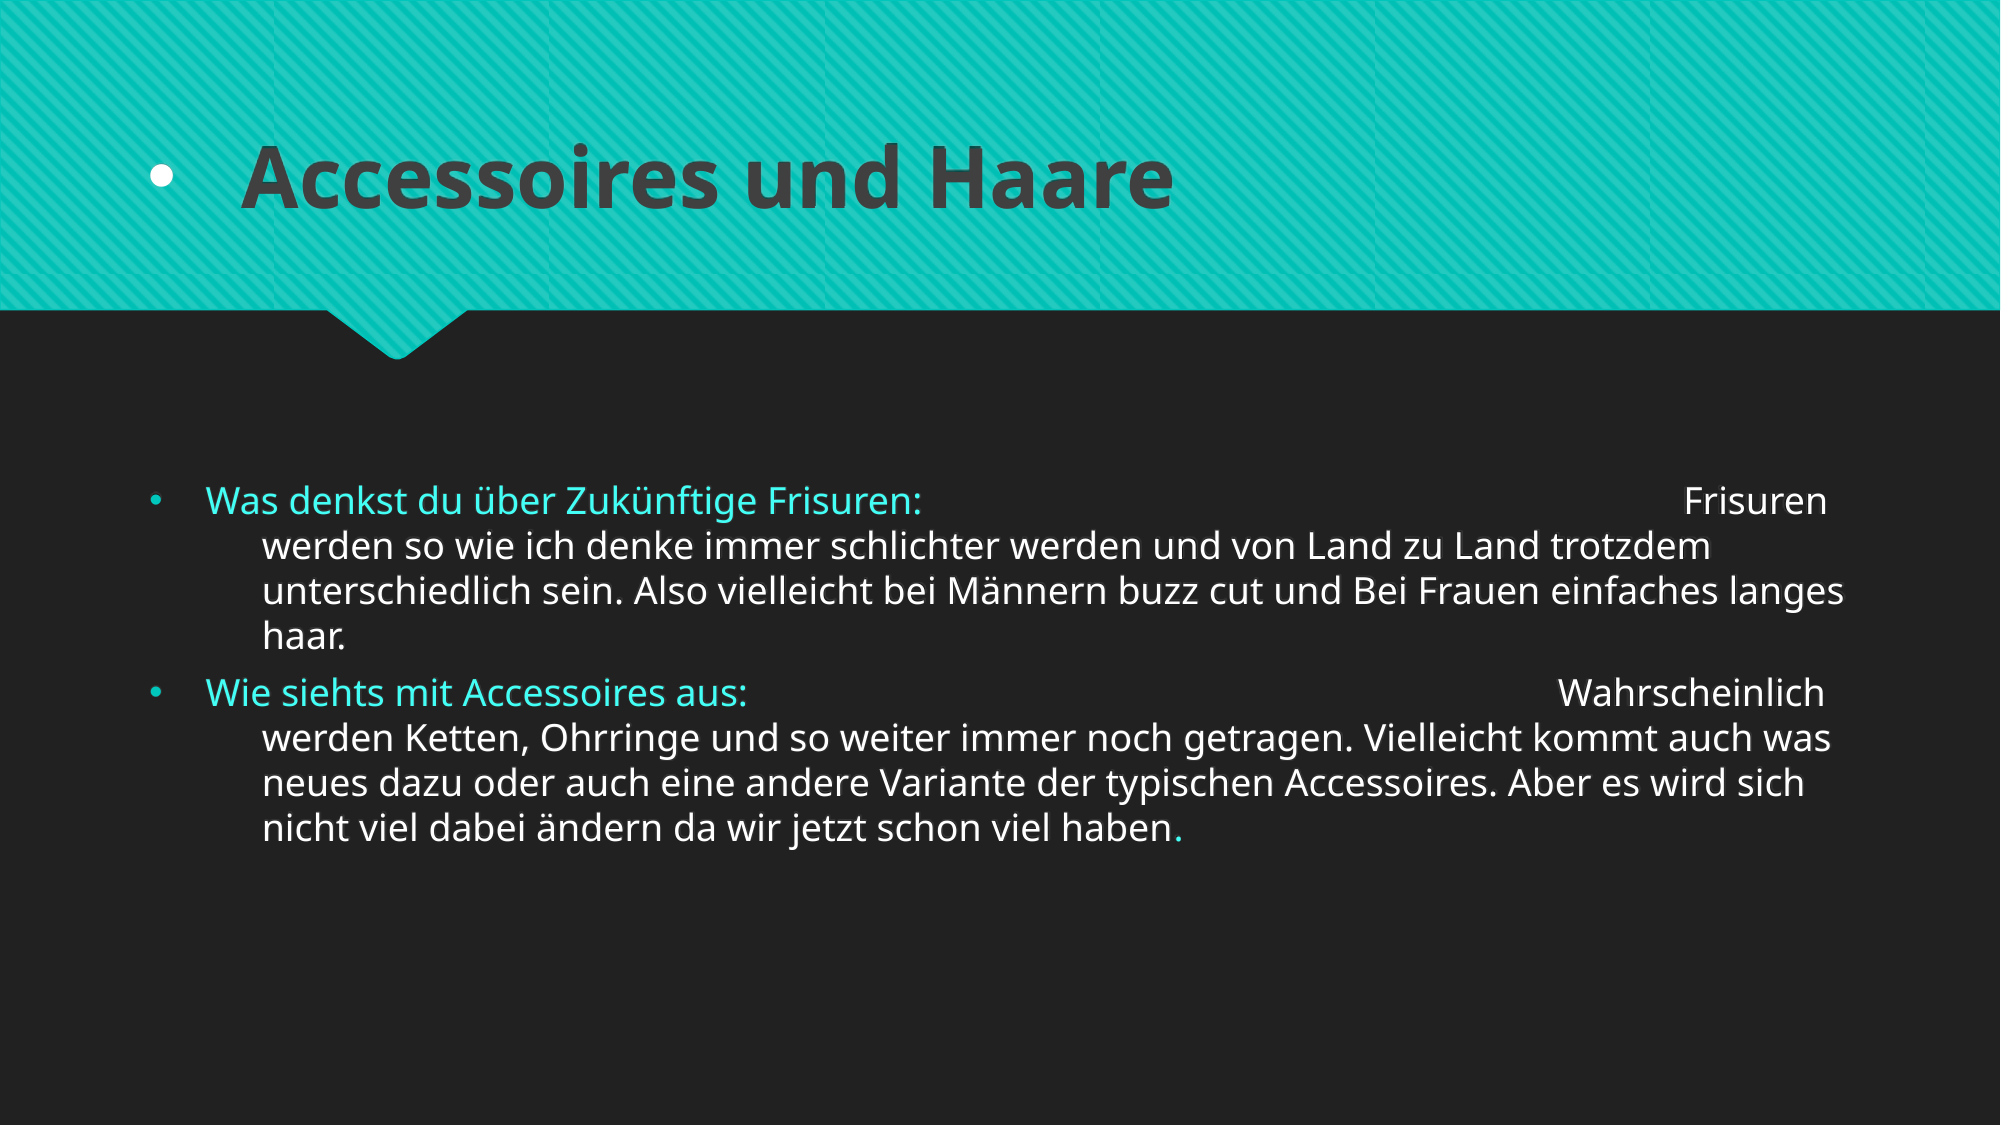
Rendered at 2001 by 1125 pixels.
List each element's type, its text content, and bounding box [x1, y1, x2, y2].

title Accessoires und Haare [132, 73, 1868, 233]
list Was denkst du über Zukünftige Frisuren: Frisuren werden so wie ich denke immer schlichter werden und von Land zu Land trotzdem unterschiedlich sein. Also vielleicht bei Männern buzz cut und Bei Frauen einfaches langes haar. Wie siehts mit Accessoires aus: Wahrscheinlich werden Ketten, Ohrringe und so weiter immer noch getragen. Vielleicht kommt auch was neues dazu oder auch eine andere Variante der typischen Accessoires. Aber es wird sich nicht viel dabei ändern da wir jetzt schon viel haben. [134, 364, 1866, 962]
